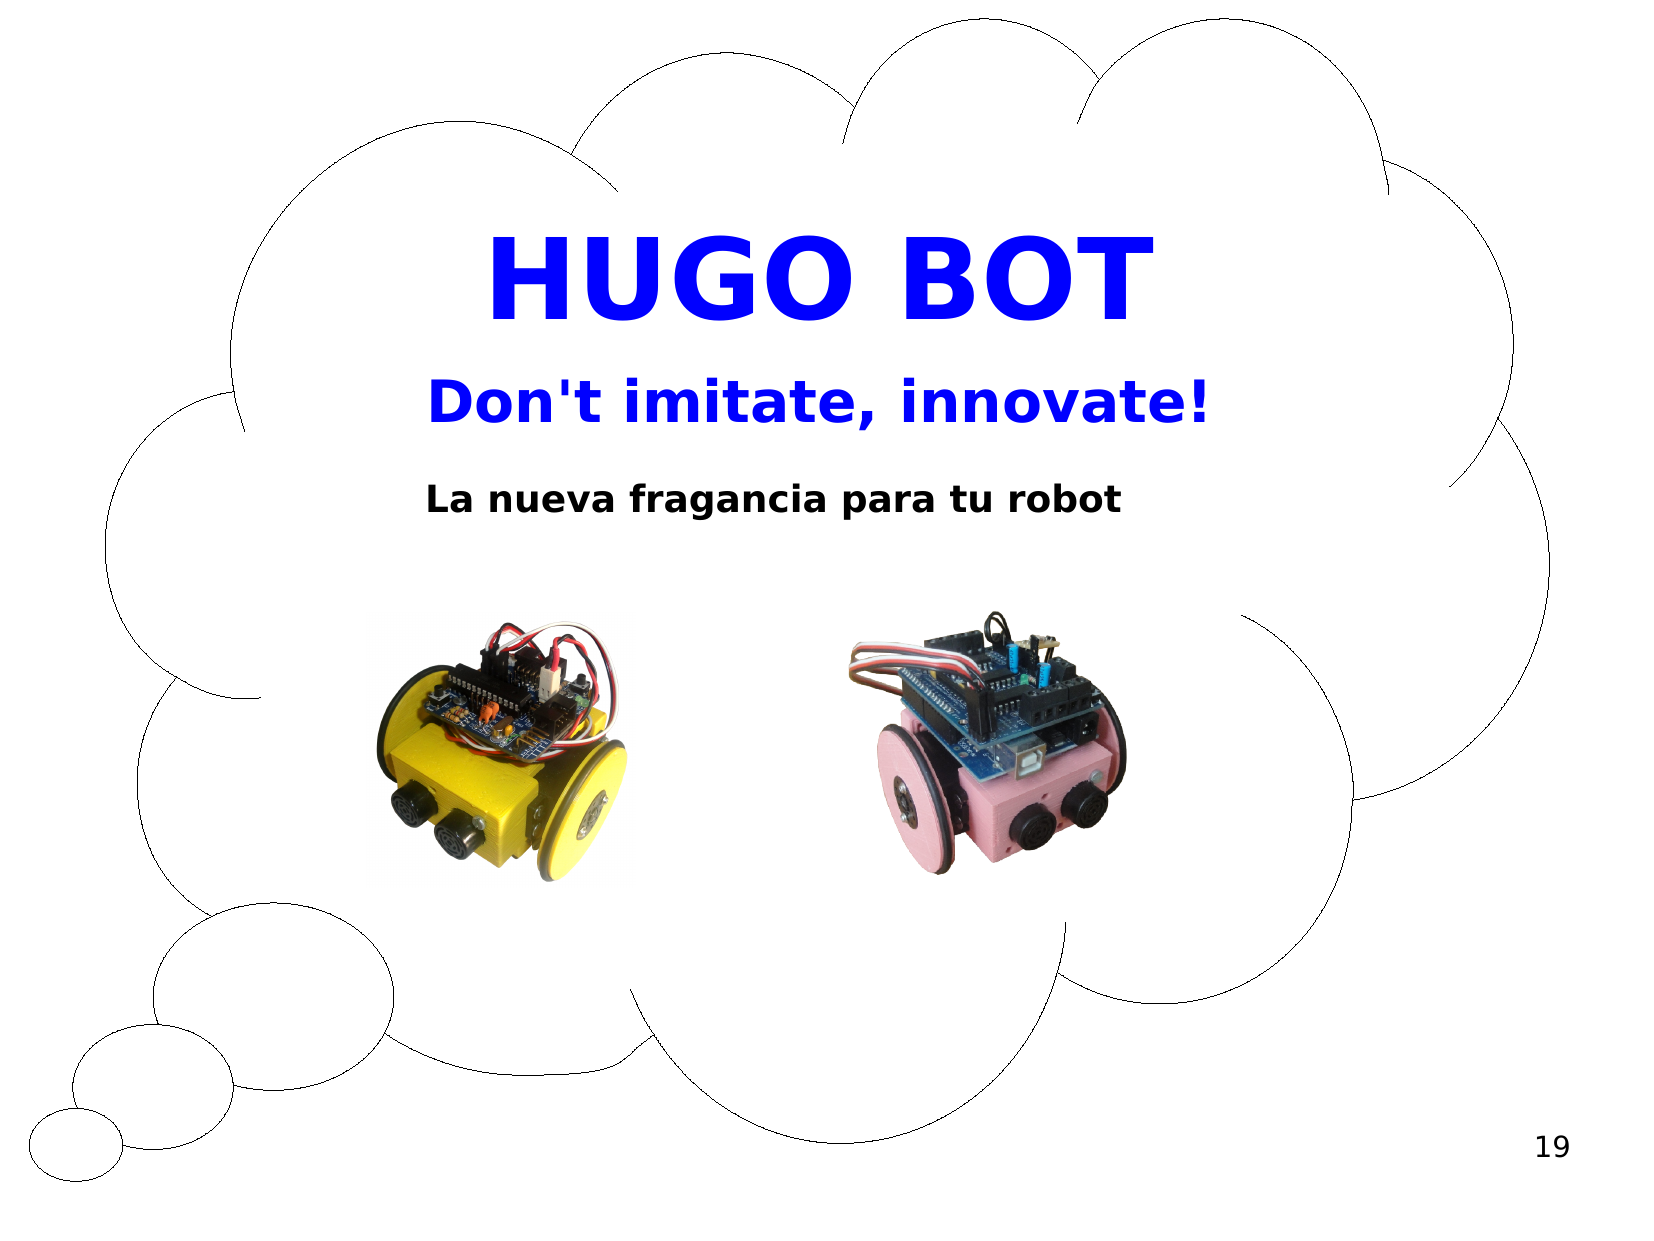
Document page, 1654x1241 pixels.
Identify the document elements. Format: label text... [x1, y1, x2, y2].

text_box HUGO BOT [468, 207, 1170, 354]
text_box La nueva fragancia para tu robot [410, 470, 1462, 617]
text_box Don't imitate, innovate! [411, 360, 1464, 507]
text_box [29, 18, 1550, 1182]
picture [366, 612, 636, 888]
picture [847, 617, 1132, 878]
